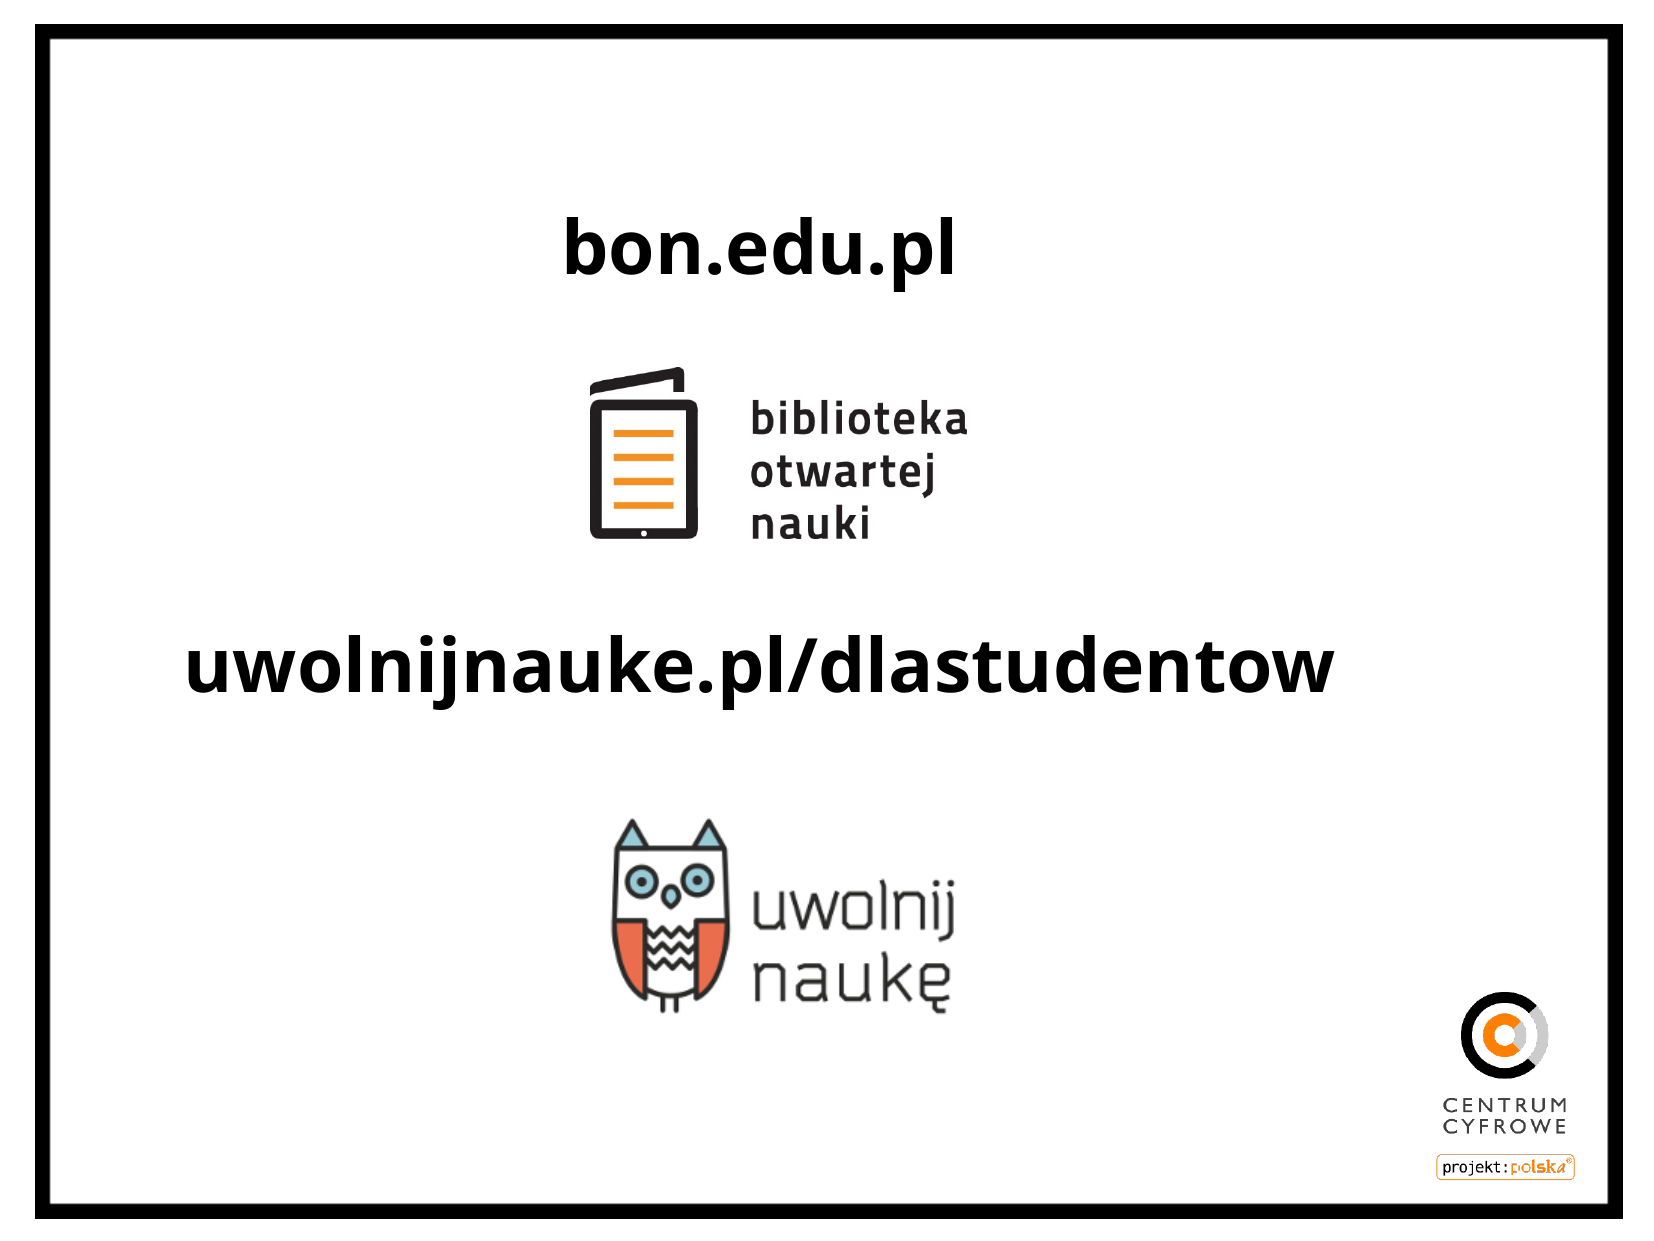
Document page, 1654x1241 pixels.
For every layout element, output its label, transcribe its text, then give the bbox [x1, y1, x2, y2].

text_box [73, 90, 1546, 301]
text_box bon.edu.pl uwolnijnauke.pl/dlastudentow [85, 301, 1436, 937]
picture [35, 24, 1623, 1219]
